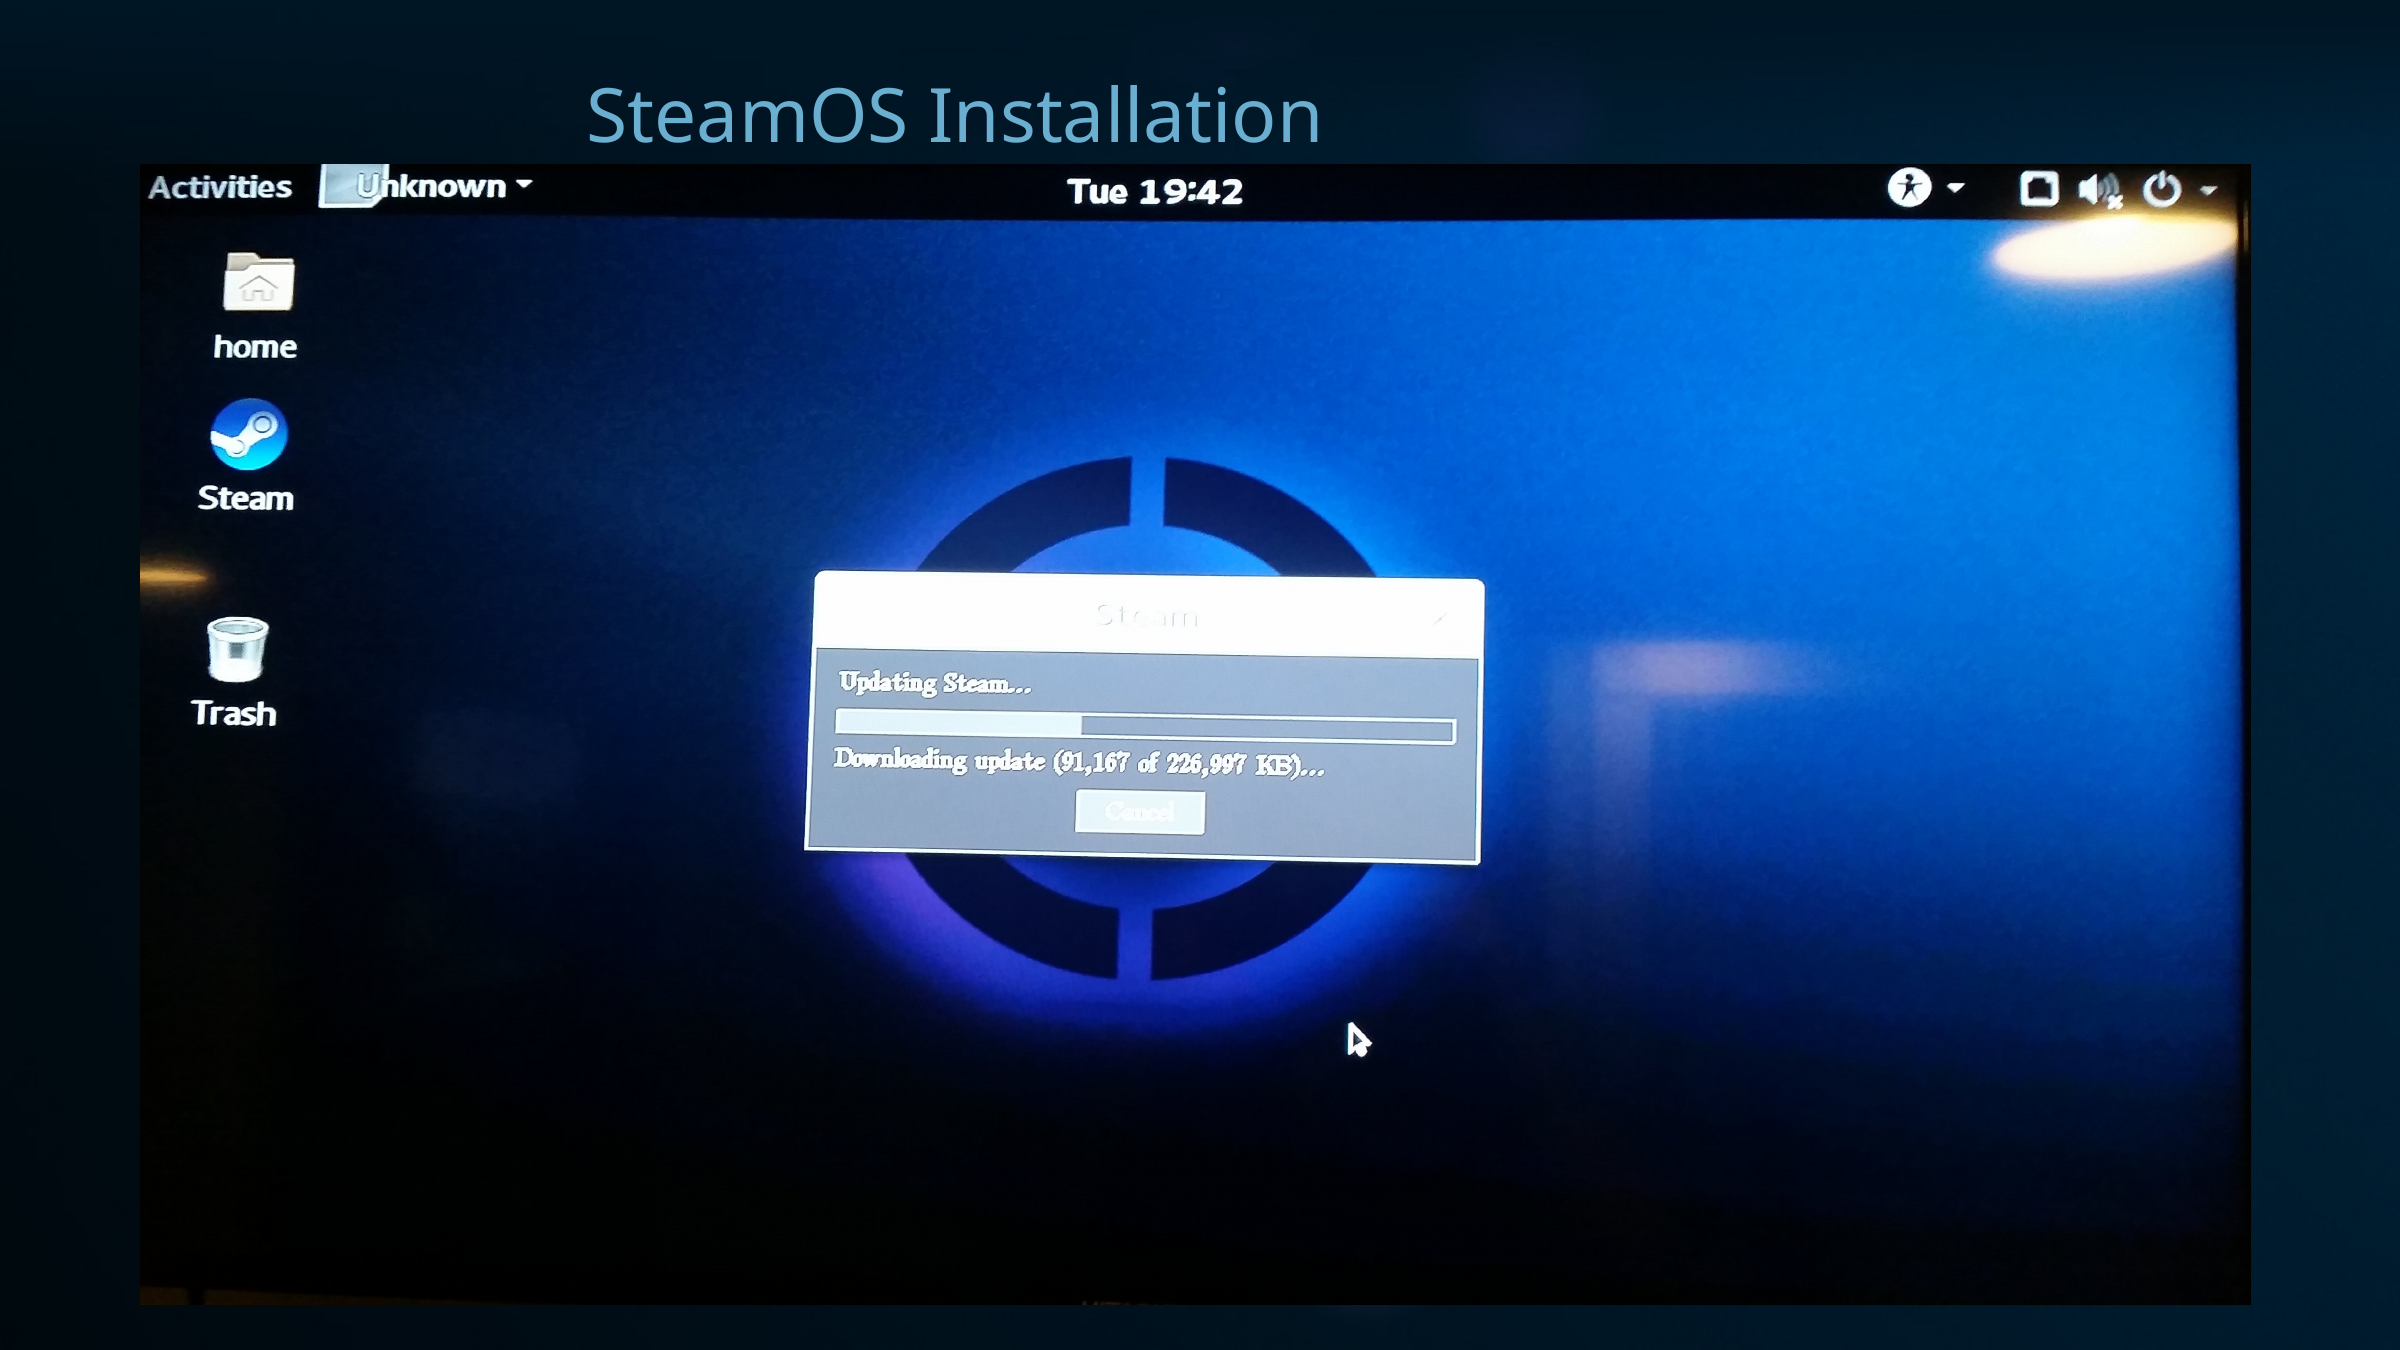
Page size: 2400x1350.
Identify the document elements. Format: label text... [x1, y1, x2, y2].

picture [0, 0, 2400, 1350]
text_box SteamOS Installation [571, 60, 1339, 164]
